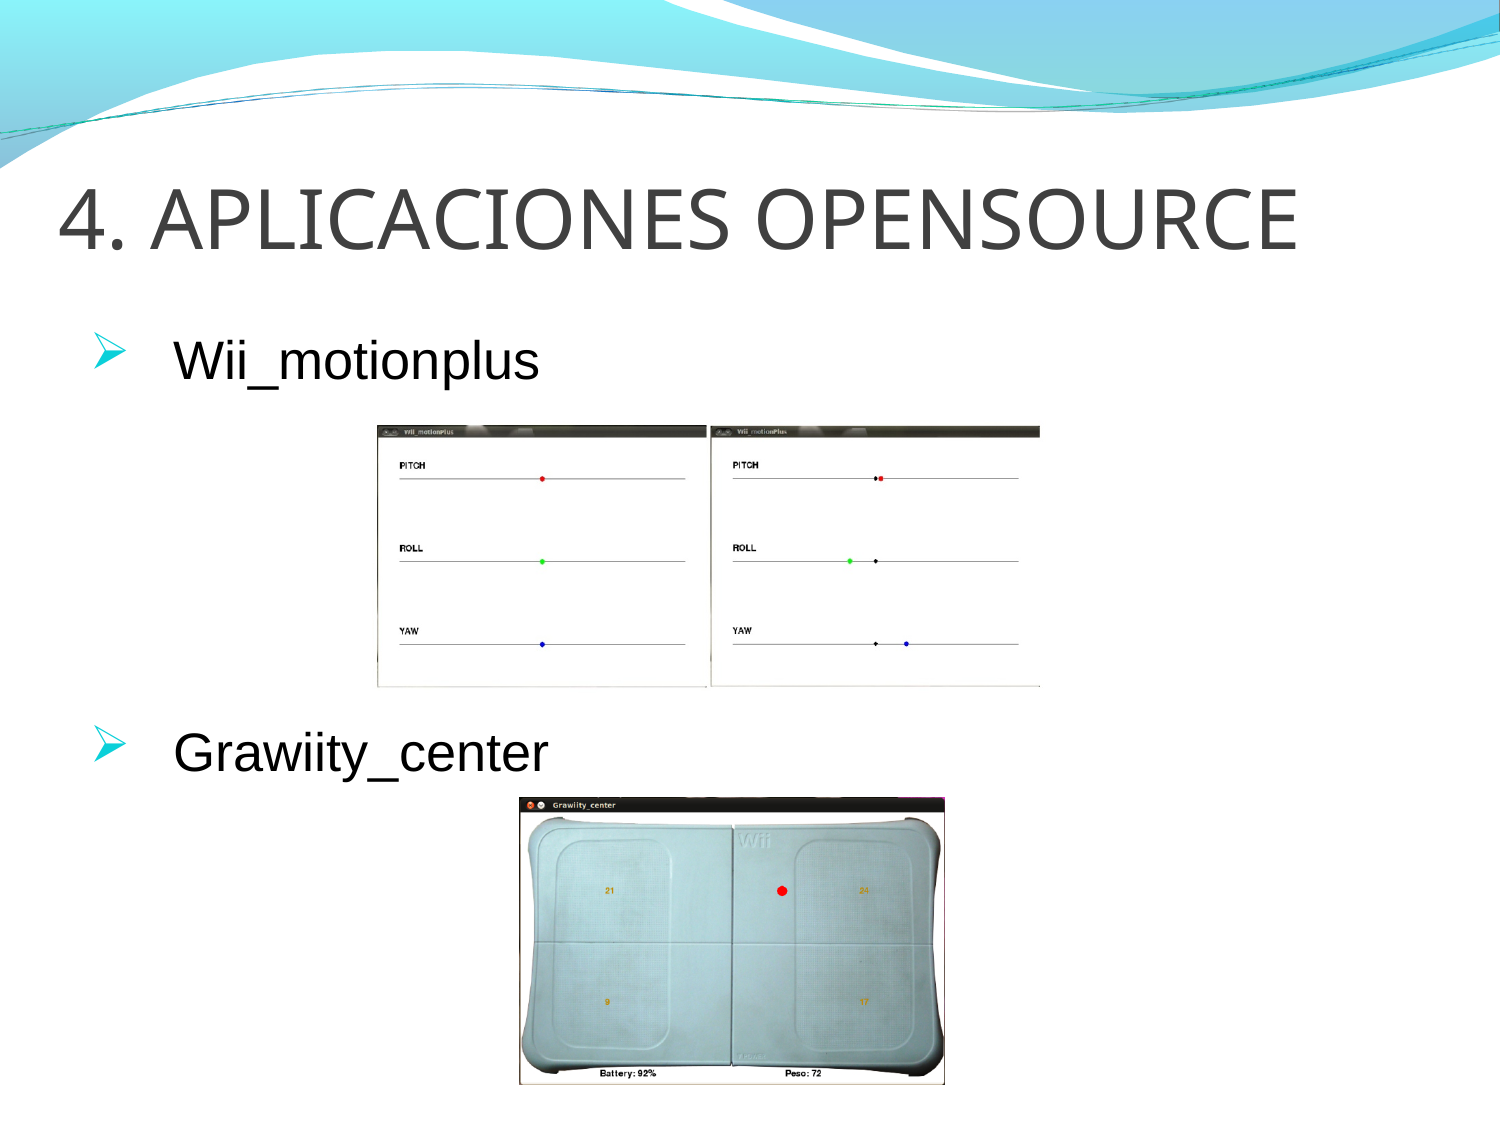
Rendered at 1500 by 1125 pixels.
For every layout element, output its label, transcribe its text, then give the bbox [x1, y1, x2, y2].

picture [372, 420, 1046, 693]
text_box 4. APLICACIONES OPENSOURCE [59, 118, 1426, 266]
picture [519, 797, 945, 1085]
text_box Wii_motionplus Grawiity_center [75, 317, 1426, 1038]
picture [0, 33, 1500, 140]
